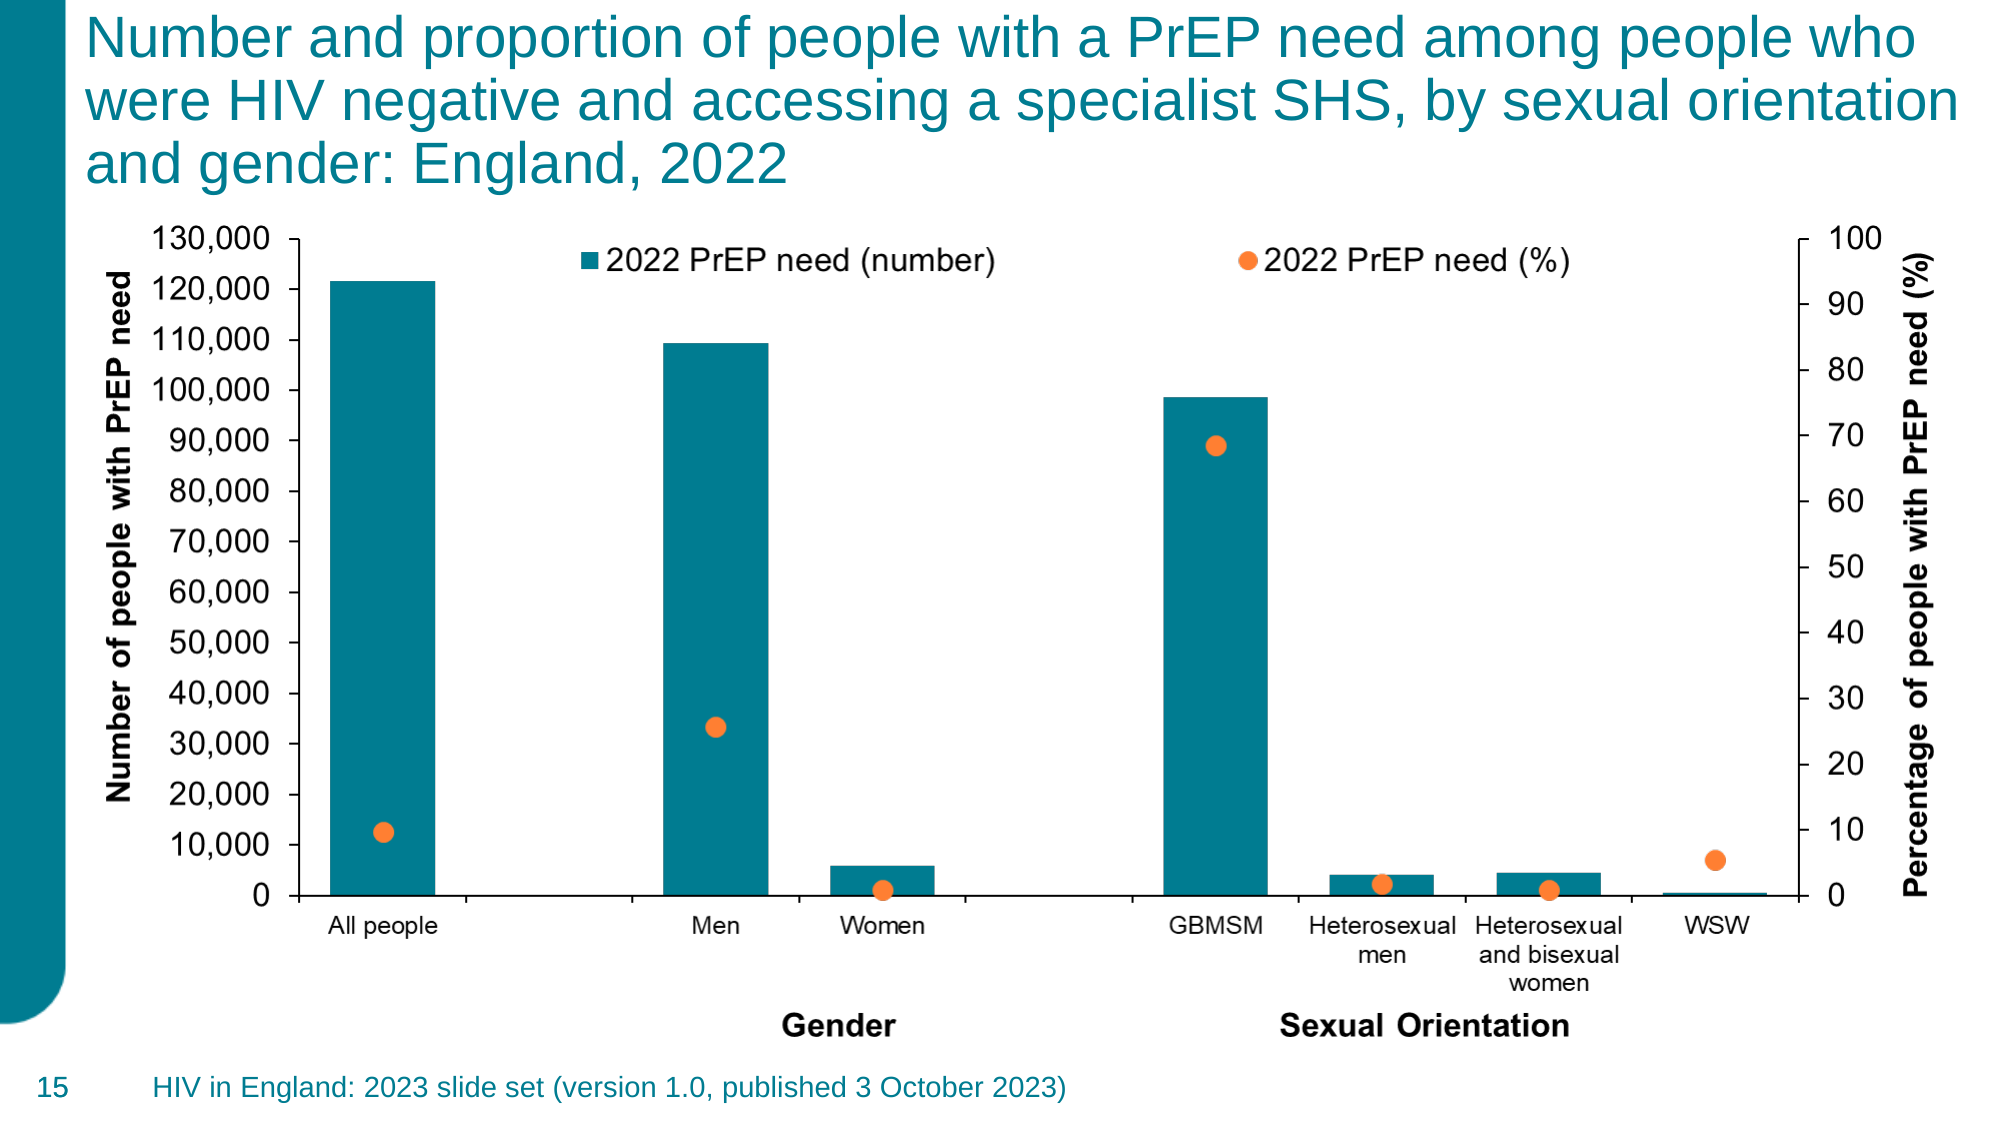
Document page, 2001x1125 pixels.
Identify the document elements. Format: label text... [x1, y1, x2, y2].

text_box HIV in England: 2023 slide set (version 1.0, published 3 October 2023) [137, 1056, 1780, 1116]
title Number and proportion of people with a PrEP need among people who were HIV negative and accessing a specialist SHS, by sexual orientation and gender: England, 2022 [70, 0, 2000, 227]
text_box [21, 1056, 120, 1117]
picture [87, 227, 1975, 1047]
